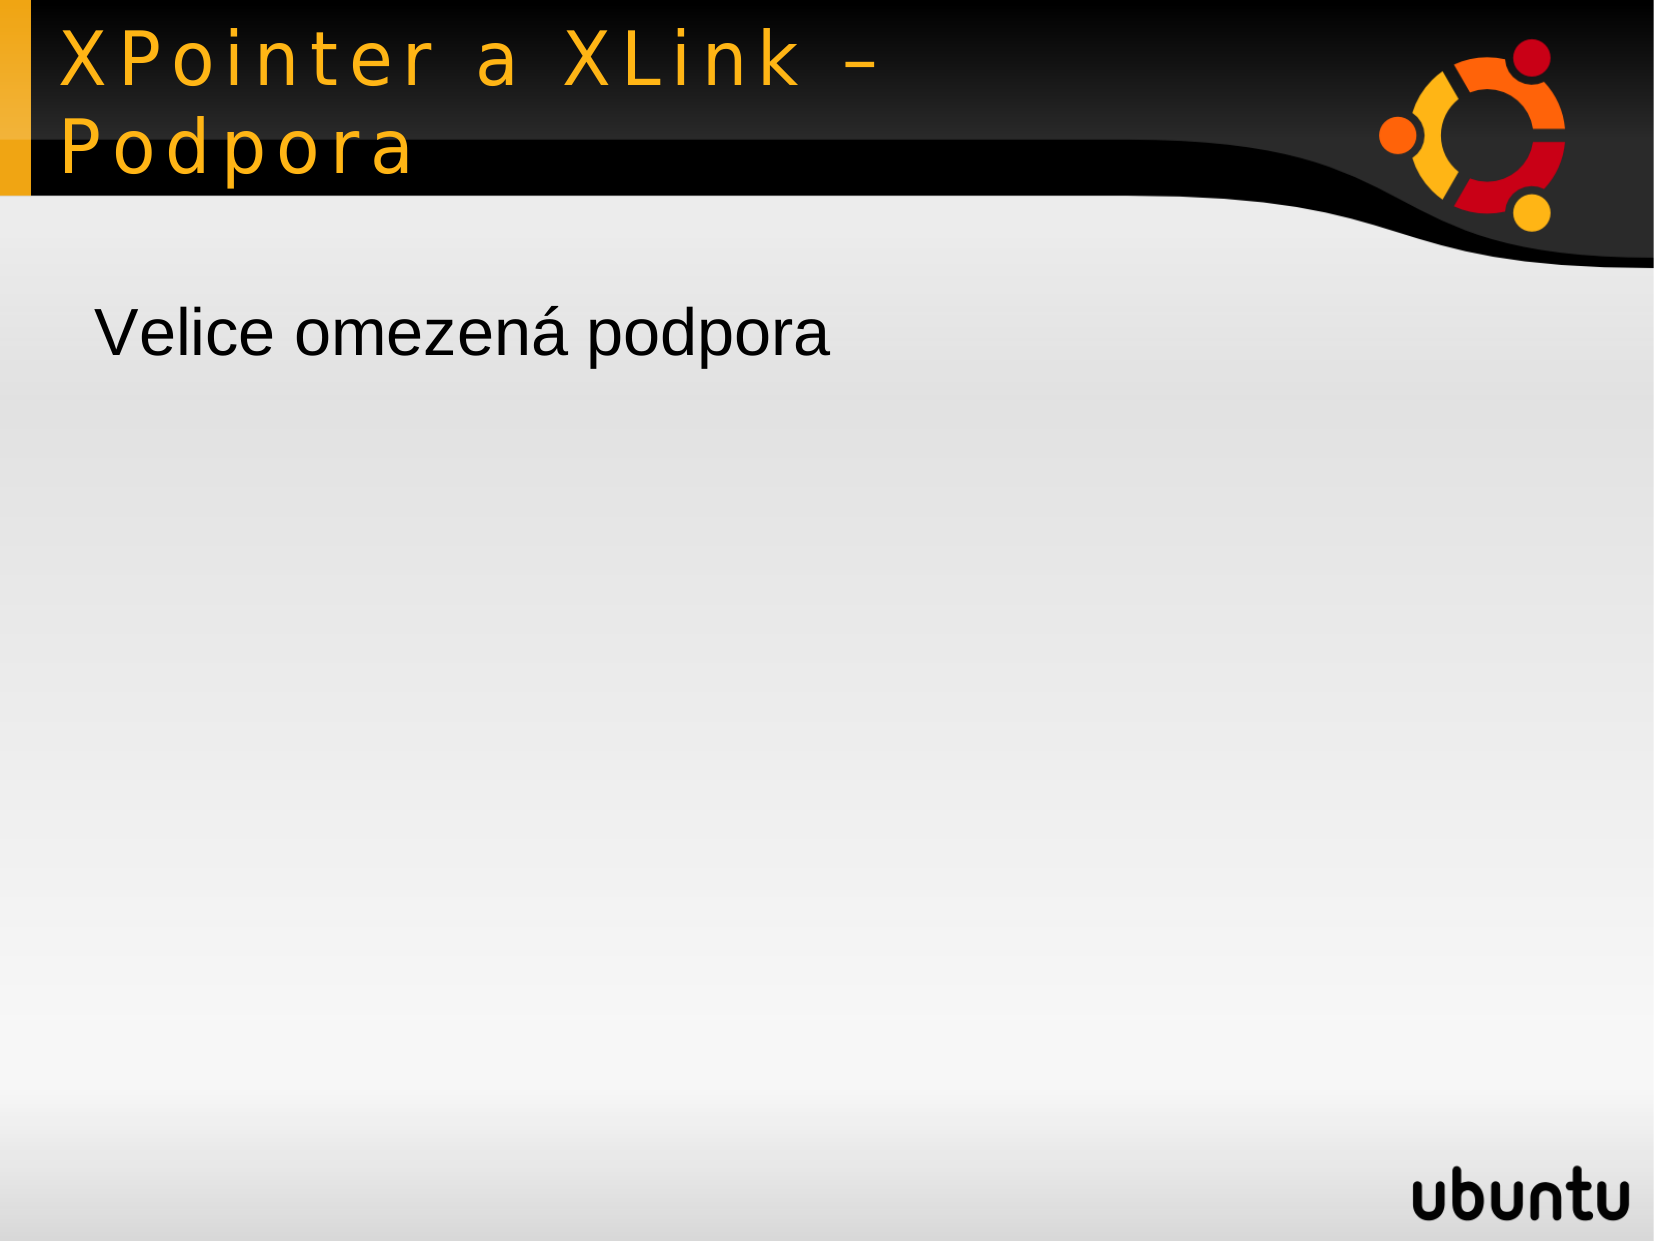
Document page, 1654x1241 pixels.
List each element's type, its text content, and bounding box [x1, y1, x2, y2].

list Velice omezená podpora [76, 295, 1565, 1114]
title XPointer a XLink – Podpora [59, 16, 1270, 191]
picture [0, 0, 1654, 1241]
